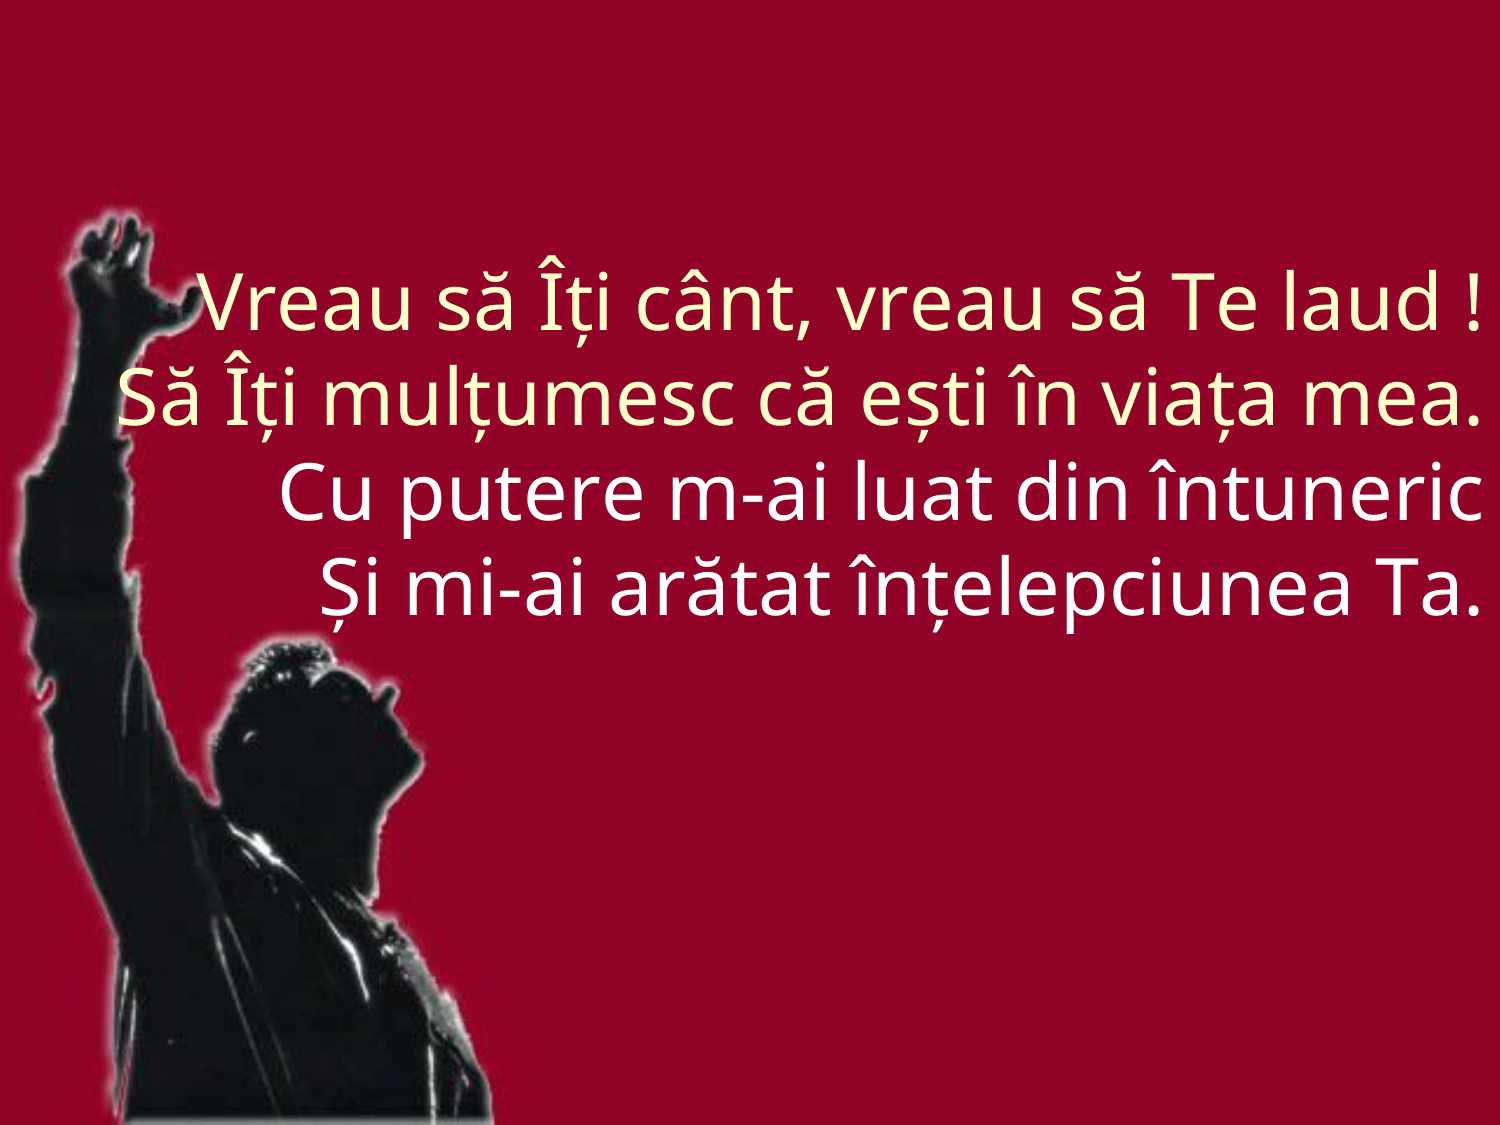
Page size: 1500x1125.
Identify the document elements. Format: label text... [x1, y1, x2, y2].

text_box Vreau să Îţi cânt, vreau să Te laud ! Să Îţi mulţumesc că eşti în viaţa mea. Cu putere m-ai luat din întuneric Şi mi-ai arătat înţelepciunea Ta. [88, 243, 1500, 639]
picture [0, 0, 1500, 1125]
